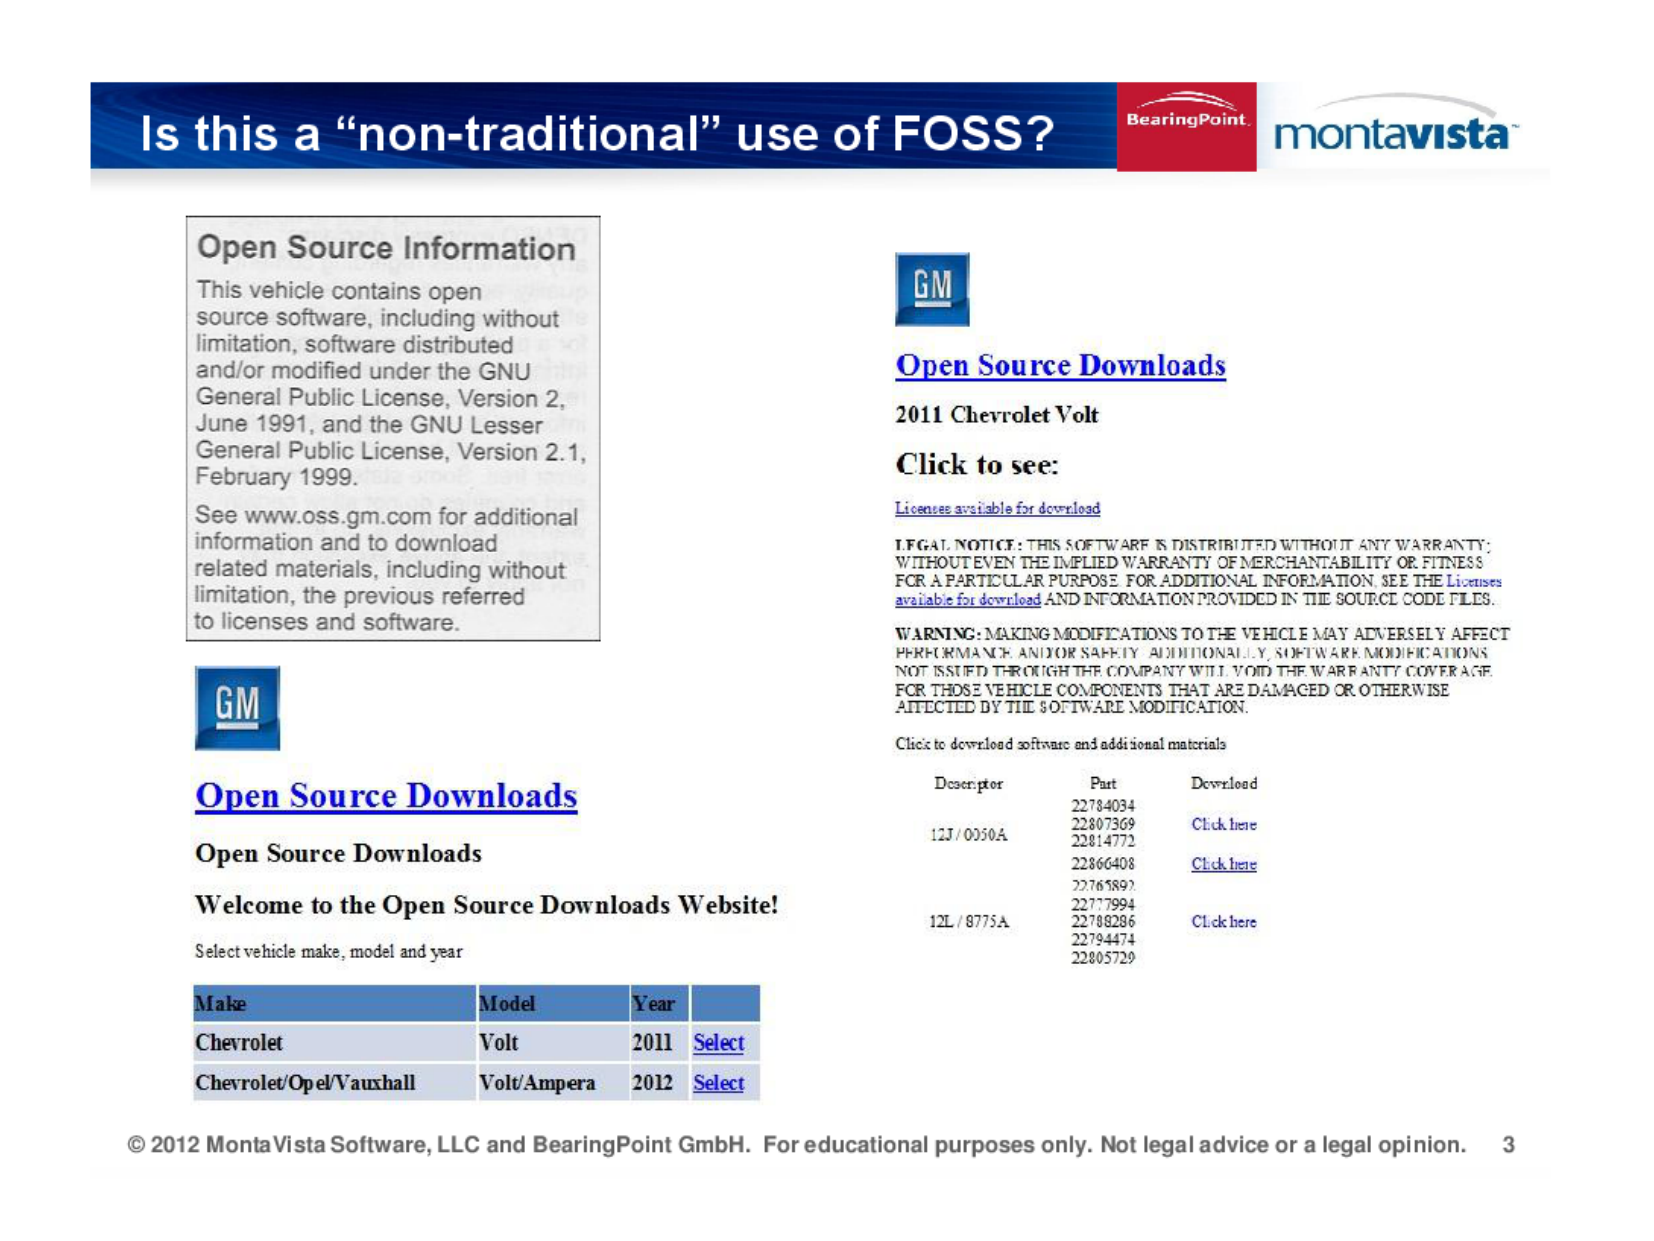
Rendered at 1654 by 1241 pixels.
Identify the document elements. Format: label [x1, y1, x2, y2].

picture [89, 64, 1654, 1241]
